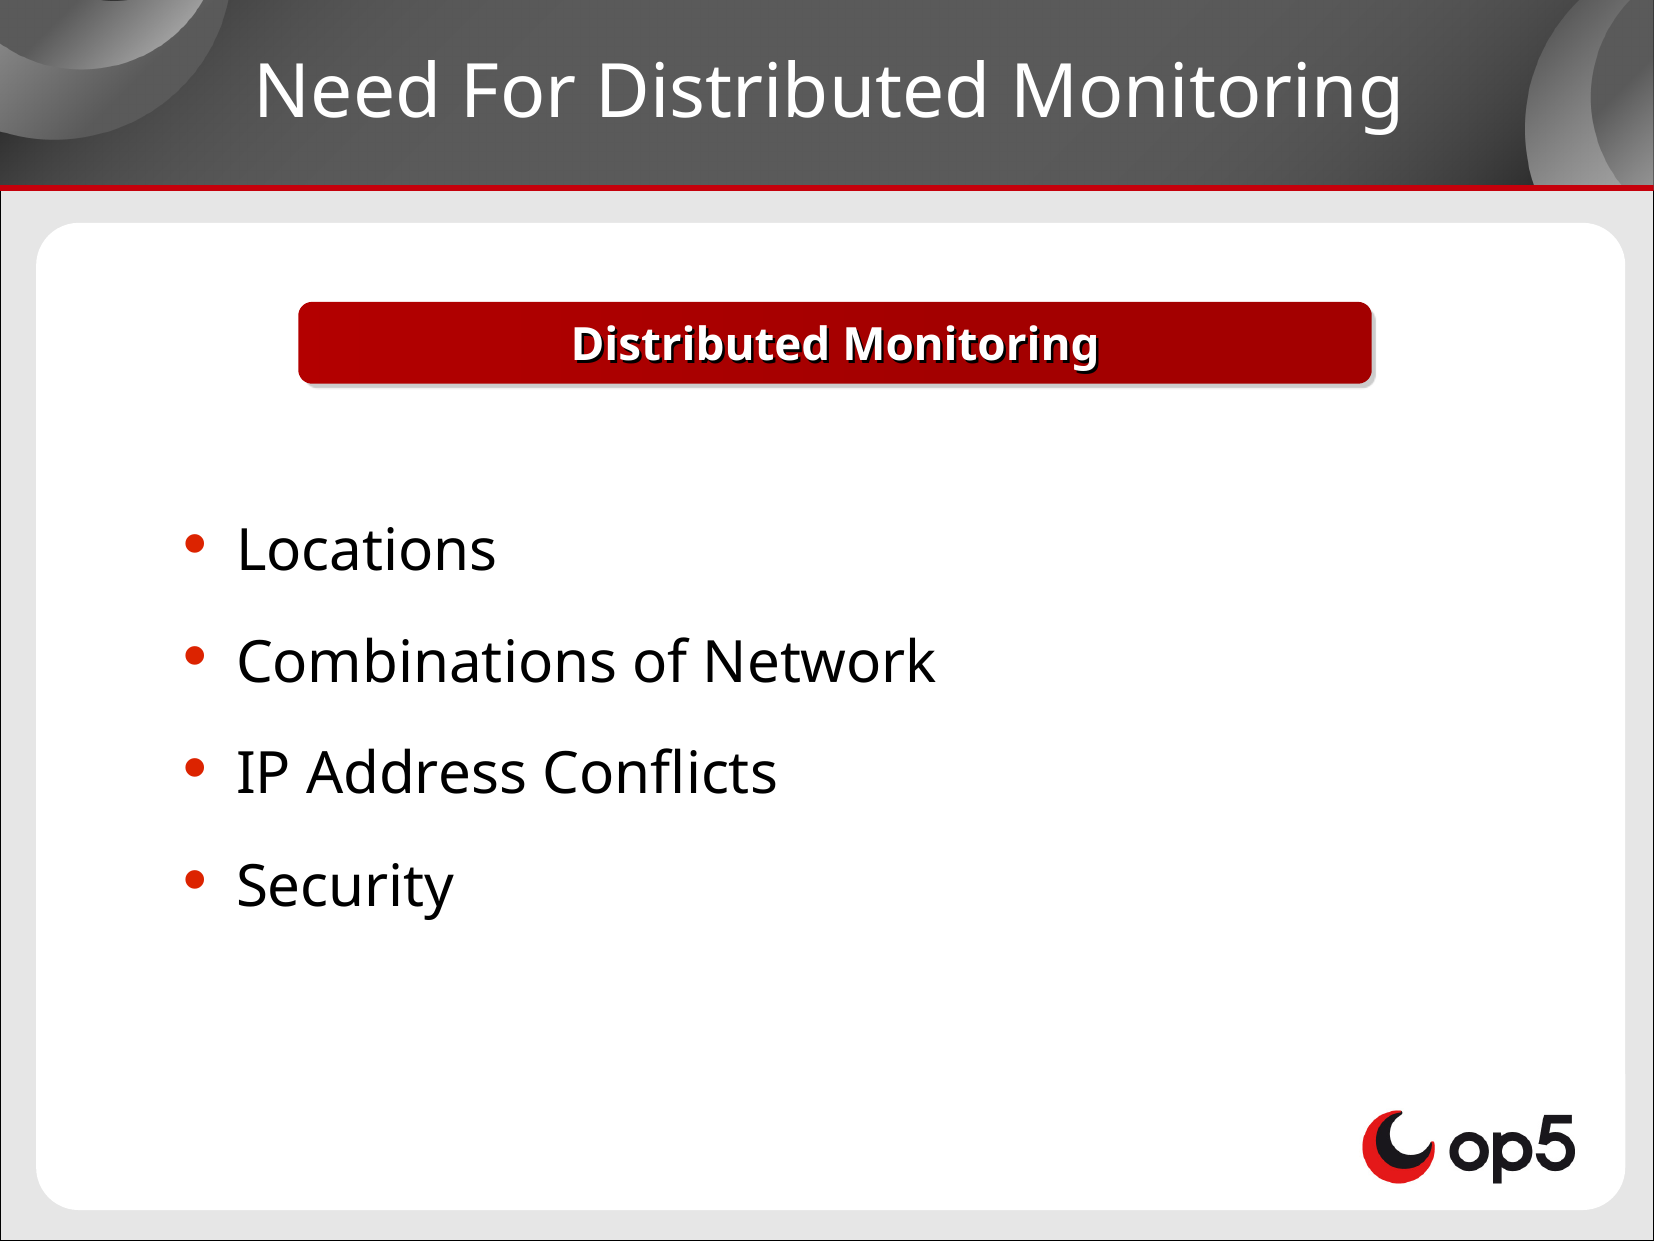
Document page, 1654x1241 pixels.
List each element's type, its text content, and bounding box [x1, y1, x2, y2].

picture [0, 0, 1654, 185]
title Need For Distributed Monitoring [88, 0, 1571, 175]
list Locations Combinations of Network IP Address Conflicts Security [165, 504, 1559, 873]
text_box Distributed Monitoring [298, 301, 1372, 384]
picture [1350, 1103, 1587, 1191]
